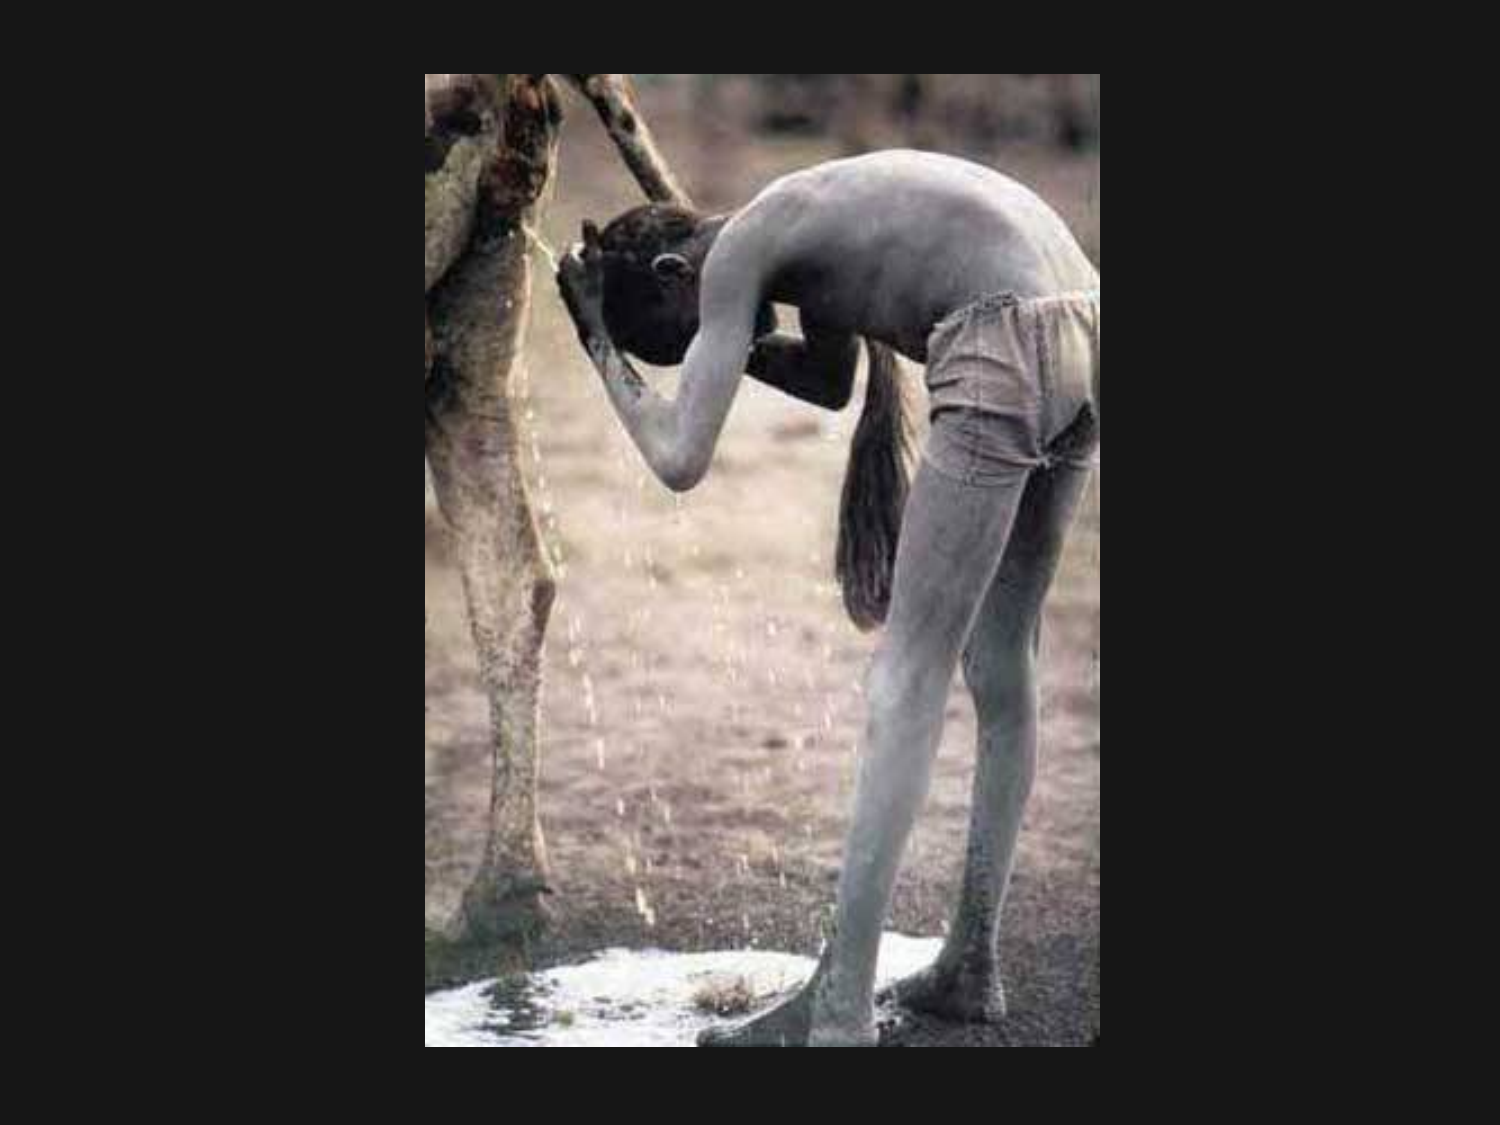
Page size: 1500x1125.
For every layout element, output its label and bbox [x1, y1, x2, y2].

picture [425, 74, 1100, 1047]
